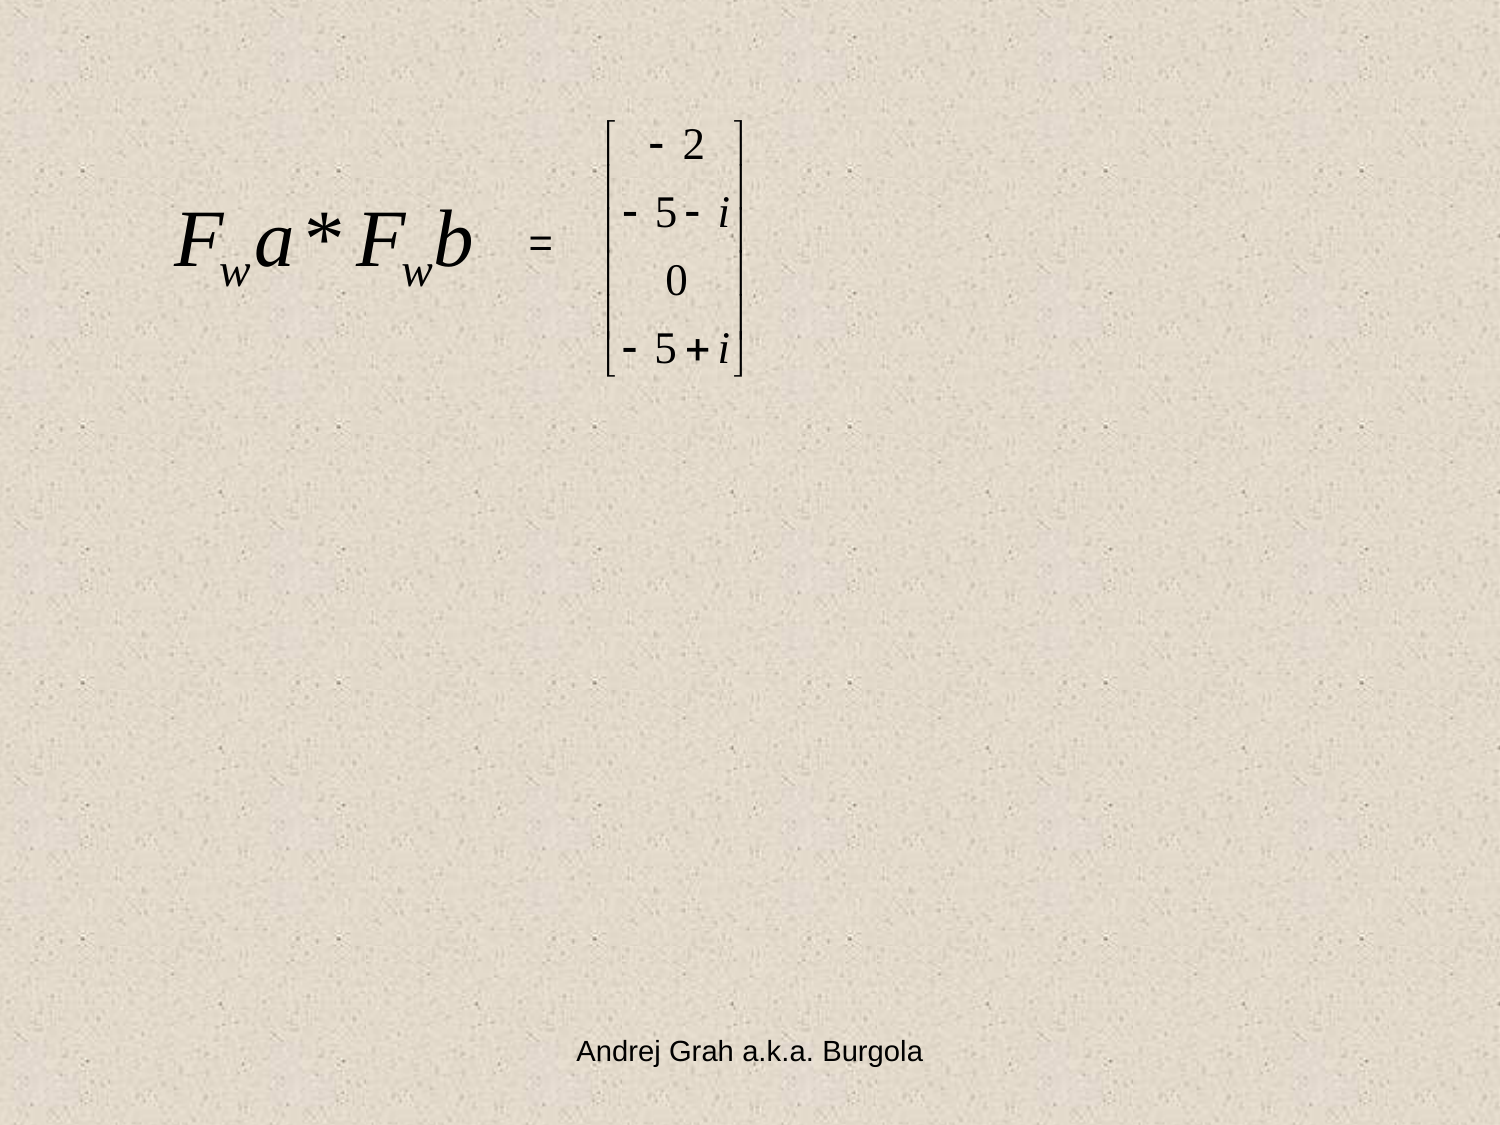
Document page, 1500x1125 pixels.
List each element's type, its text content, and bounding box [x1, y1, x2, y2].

picture [0, 0, 1500, 1125]
chart [596, 113, 758, 386]
text_box = [513, 207, 633, 274]
text_box Andrej Grah a.k.a. Burgola [512, 1024, 988, 1103]
chart [159, 184, 491, 307]
